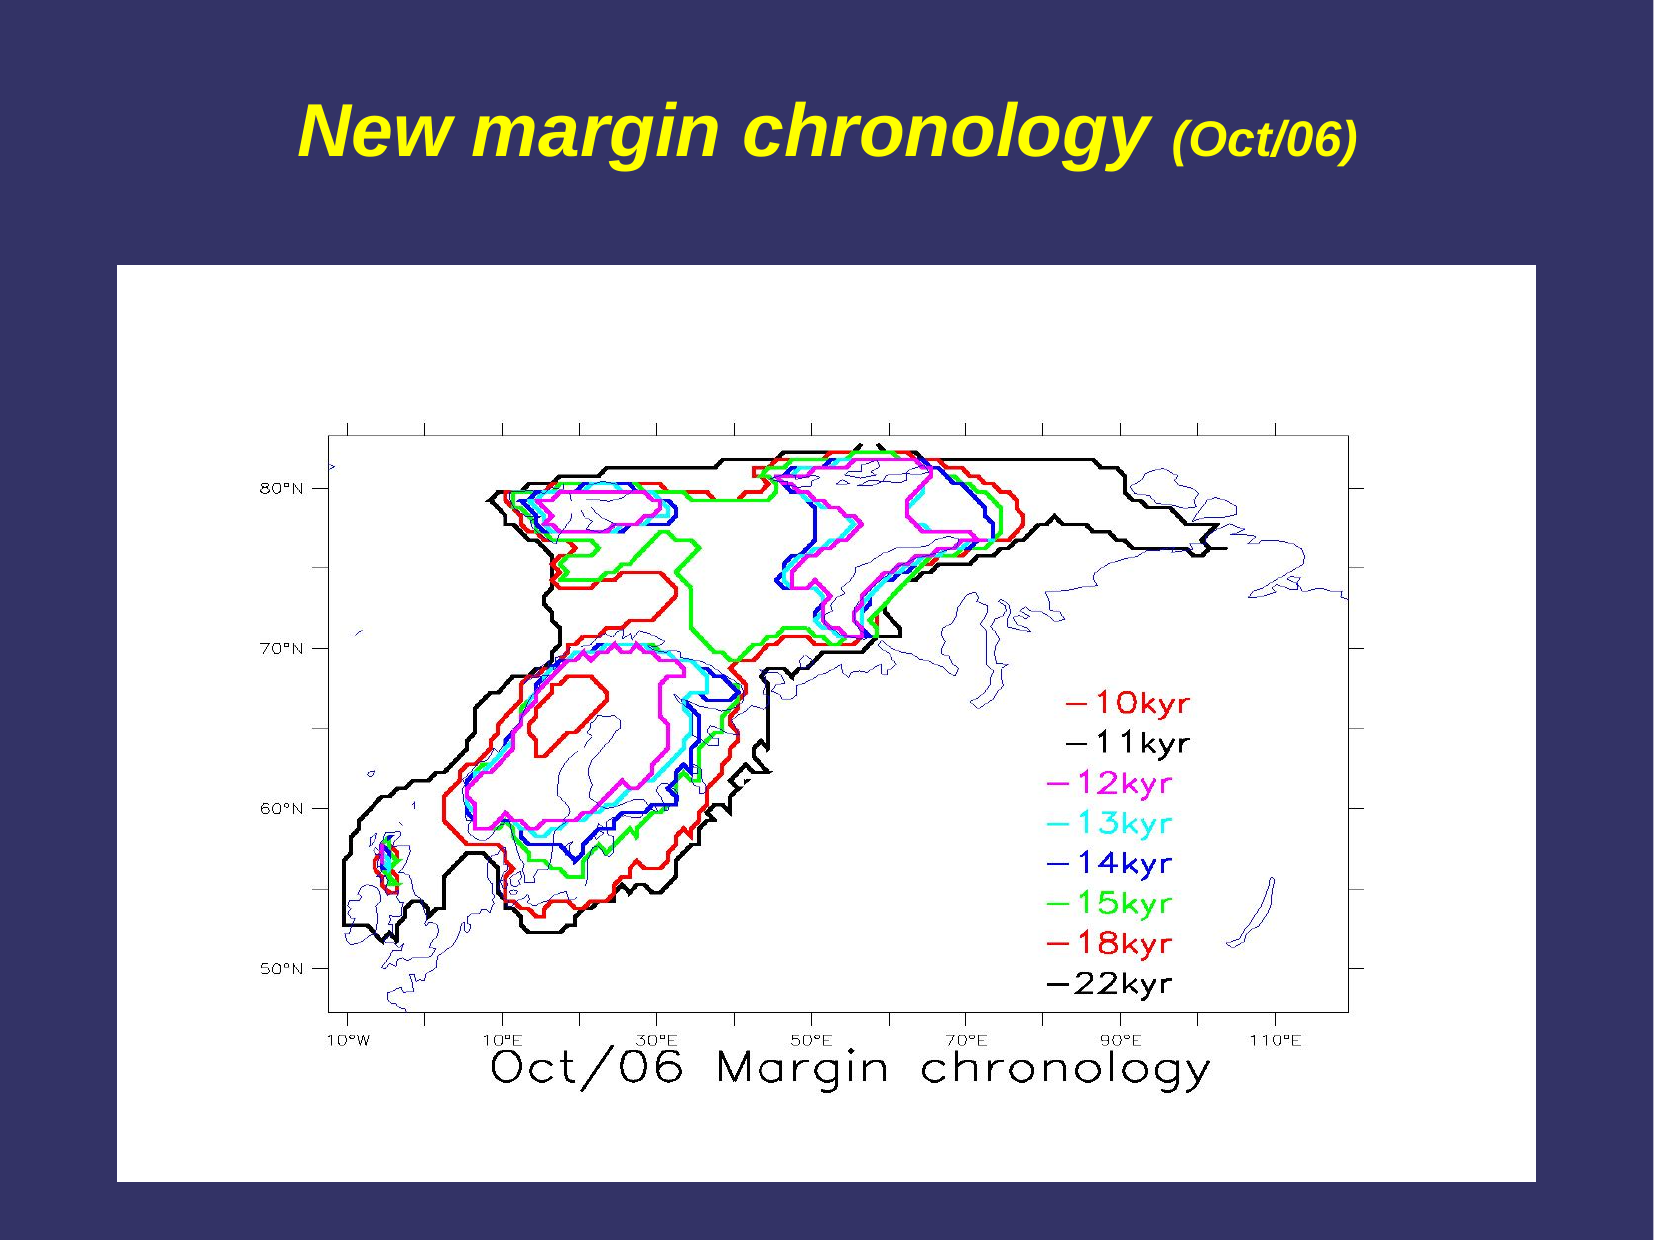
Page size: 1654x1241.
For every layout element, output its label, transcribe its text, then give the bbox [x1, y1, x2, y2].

title New margin chronology (Oct/06) [121, 59, 1534, 207]
picture [117, 265, 1536, 1182]
